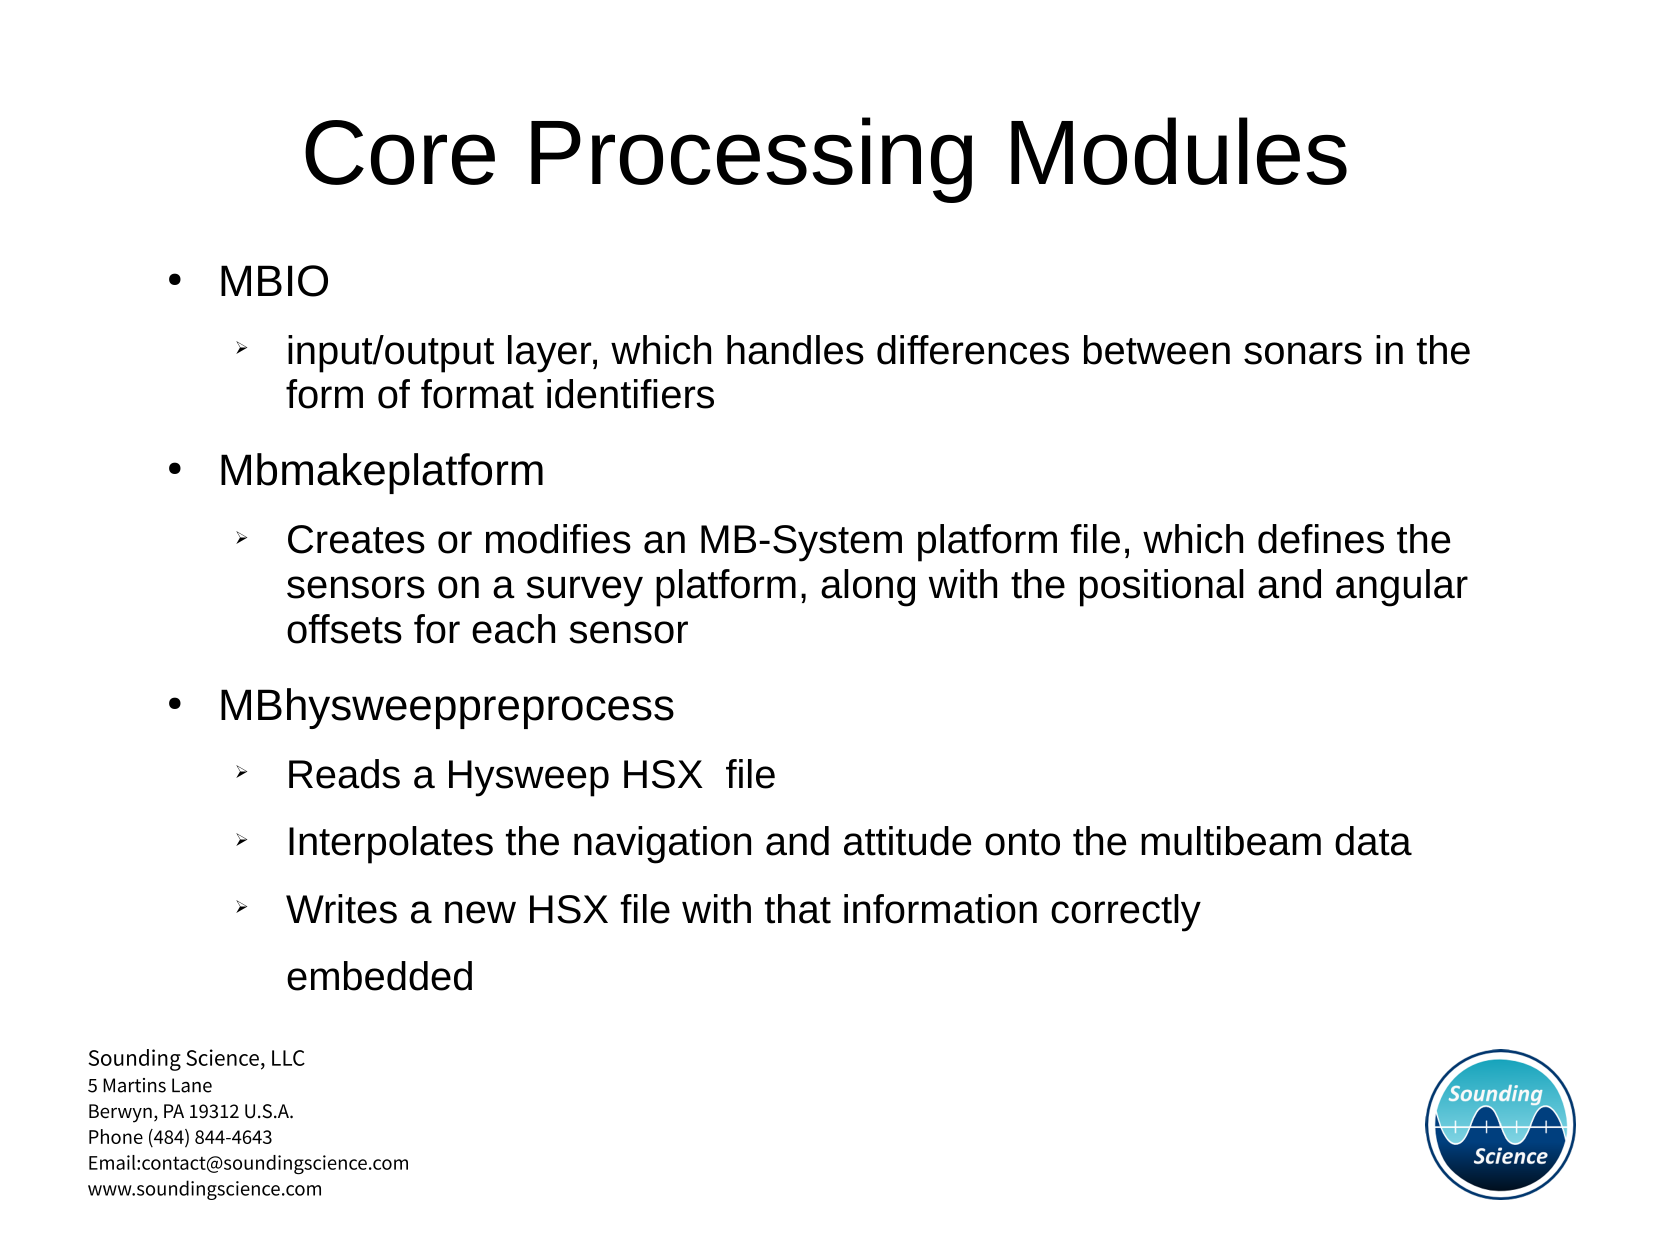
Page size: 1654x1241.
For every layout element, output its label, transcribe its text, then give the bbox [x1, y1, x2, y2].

picture [1425, 1049, 1576, 1200]
picture [88, 1049, 408, 1200]
title Core Processing Modules [82, 49, 1571, 257]
list MBIO input/output layer, which handles differences between sonars in the form of format identifiers Mbmakeplatform Creates or modifies an MB-System platform file, which defines the sensors on a survey platform, along with the positional and angular offsets for each sensor MBhysweeppreprocess Reads a Hysweep HSX file Interpolates the navigation and attitude onto the multibeam data Writes a new HSX file with that information correctly embedded [150, 256, 1501, 1005]
